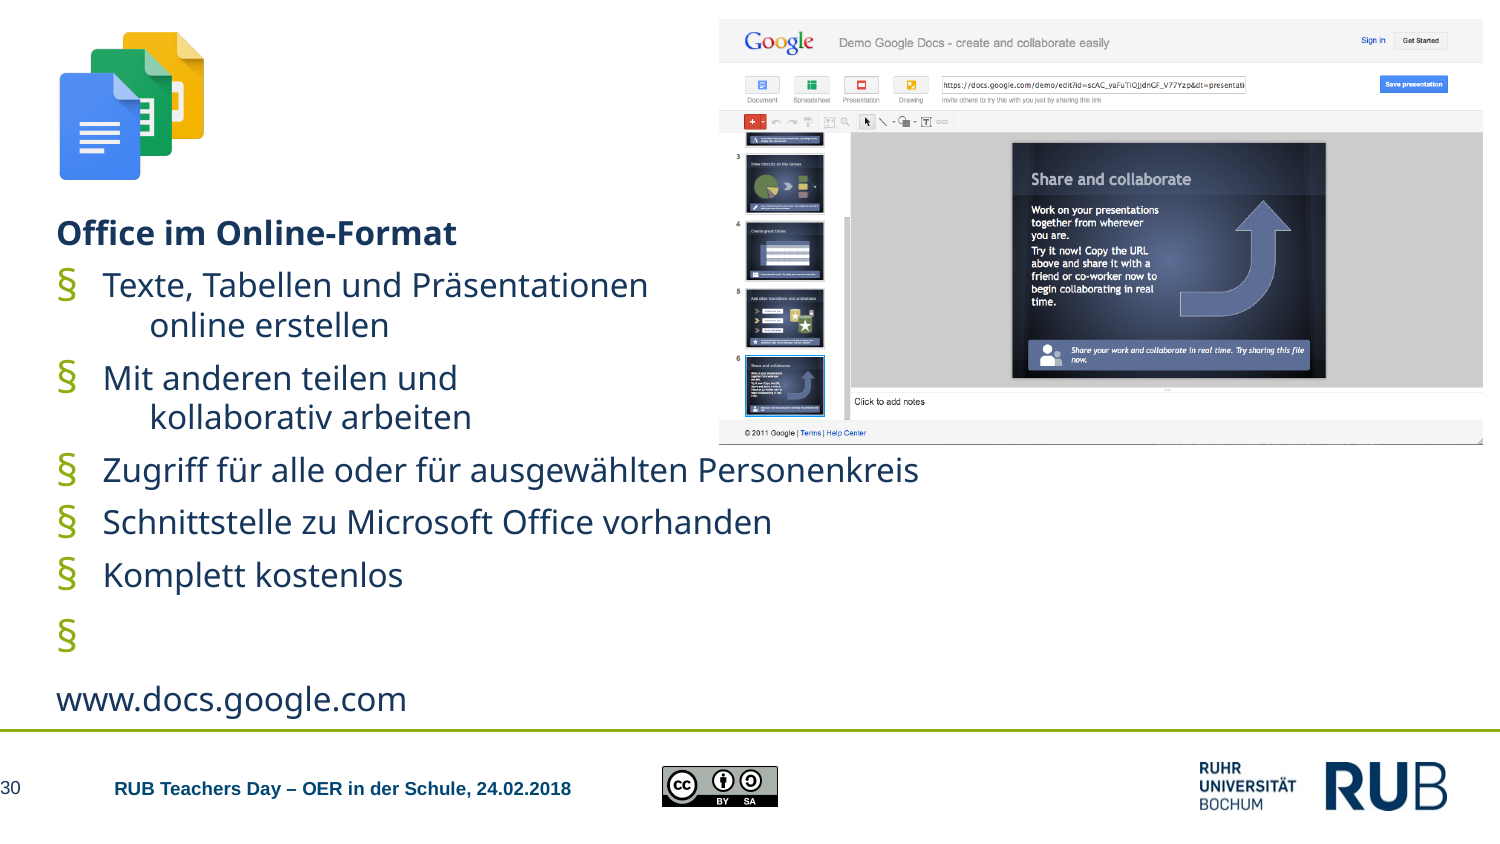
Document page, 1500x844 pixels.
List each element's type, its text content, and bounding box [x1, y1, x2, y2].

text_box Office im Online-Format Texte, Tabellen und Präsentationen online erstellen Mit anderen teilen und kollaborativ arbeiten Zugriff für alle oder für ausgewählten Personenkreis Schnittstelle zu Microsoft Office vorhanden Komplett kostenlos www.docs.google.com [55, 212, 931, 705]
text_box 30 [0, 764, 85, 810]
picture [719, 19, 1483, 445]
picture [662, 766, 778, 808]
picture [55, 30, 208, 183]
text_box RUB Teachers Day – OER in der Schule, 24.02.2018 [114, 776, 948, 822]
